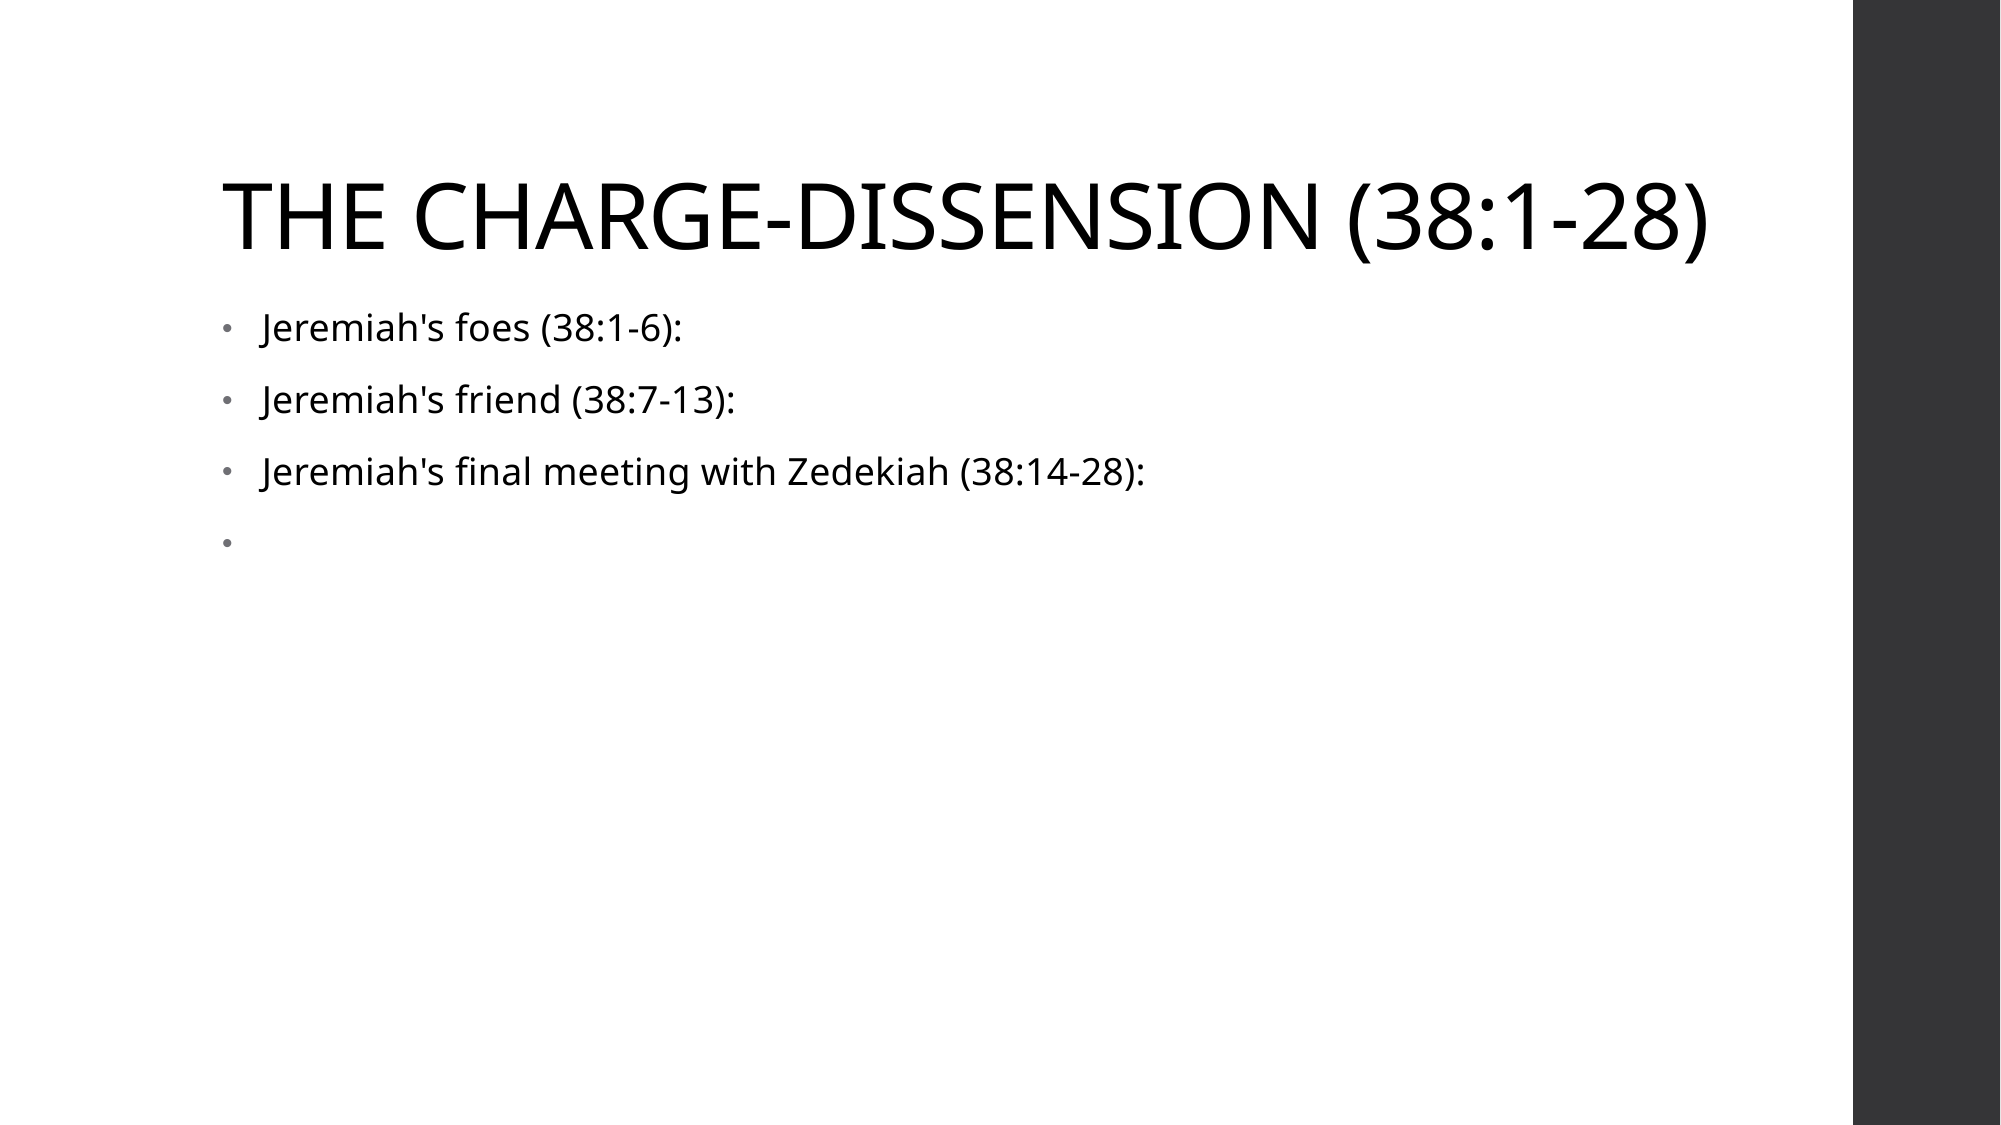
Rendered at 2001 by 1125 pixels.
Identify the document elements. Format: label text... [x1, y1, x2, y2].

list Jeremiah's foes (38:1-6): Jeremiah's friend (38:7-13): Jeremiah's final meeting with Zedekiah (38:14-28): [206, 299, 1617, 1014]
title THE CHARGE-DISSENSION (38:1-28) [206, 60, 1797, 278]
